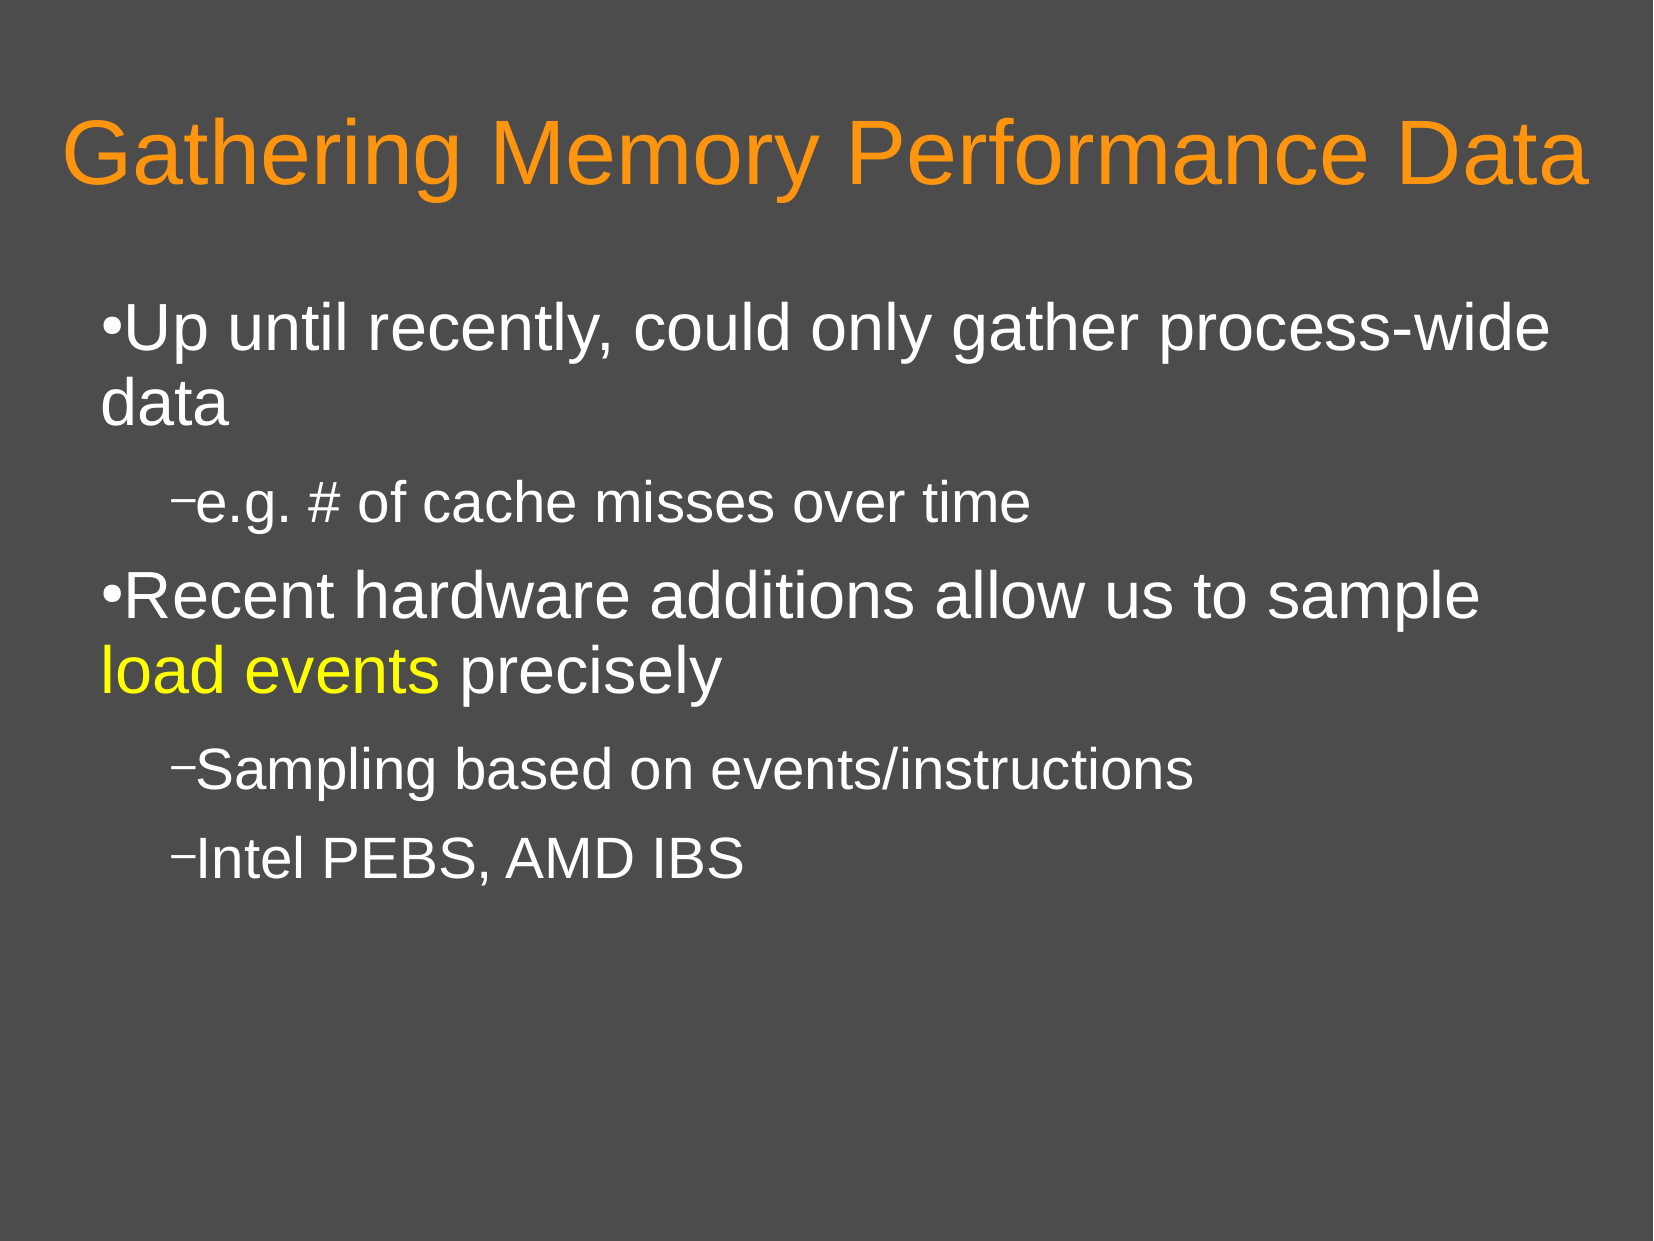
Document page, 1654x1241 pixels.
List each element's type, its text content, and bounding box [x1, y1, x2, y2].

list Up until recently, could only gather process-wide data e.g. # of cache misses over time Recent hardware additions allow us to sample load events precisely Sampling based on events/instructions Intel PEBS, AMD IBS [82, 290, 1571, 1201]
title Gathering Memory Performance Data [0, 49, 1653, 257]
